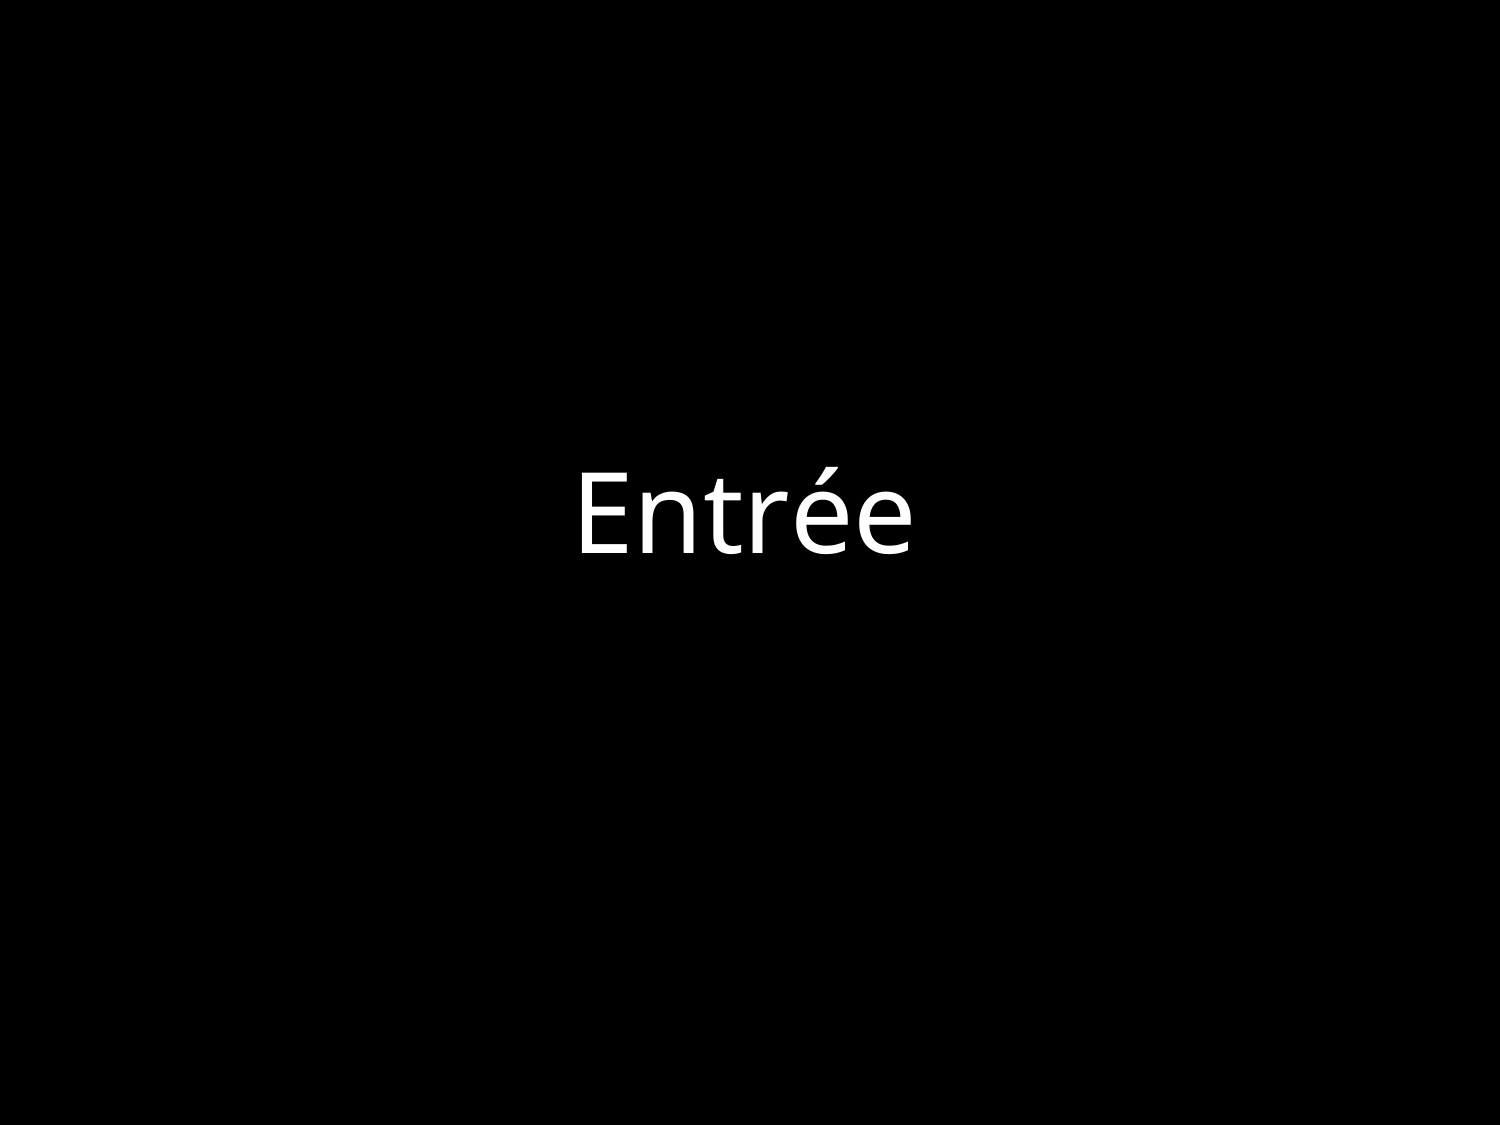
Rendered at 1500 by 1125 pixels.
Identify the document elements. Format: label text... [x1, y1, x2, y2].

text_box Entrée [29, 66, 1459, 591]
